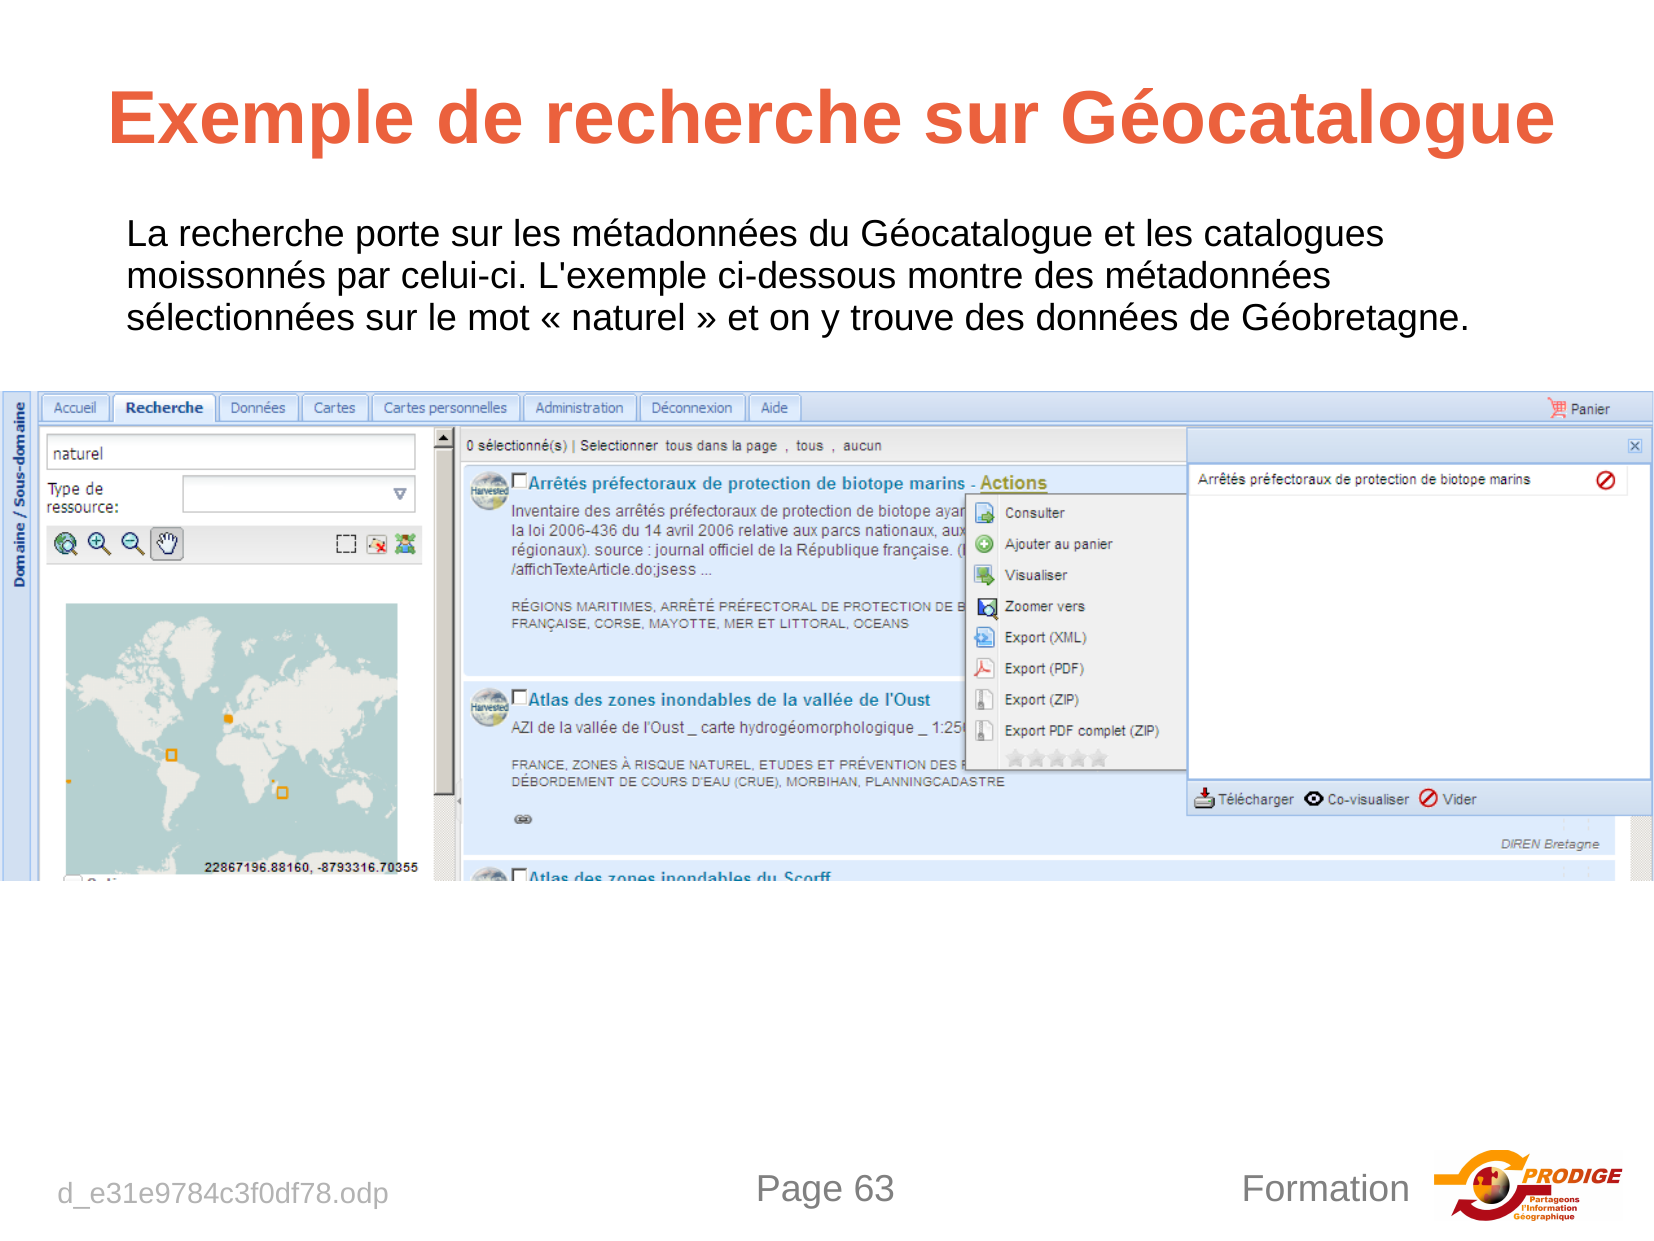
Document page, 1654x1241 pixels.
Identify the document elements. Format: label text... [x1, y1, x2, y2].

picture [0, 391, 1654, 881]
title Exemple de recherche sur Géocatalogue [88, 21, 1577, 214]
picture [1434, 1150, 1623, 1221]
text_box La recherche porte sur les métadonnées du Géocatalogue et les catalogues moissonnés par celui-ci. L'exemple ci-dessous montre des métadonnées sélectionnées sur le mot « naturel » et on y trouve des données de Géobretagne. [111, 205, 1485, 347]
